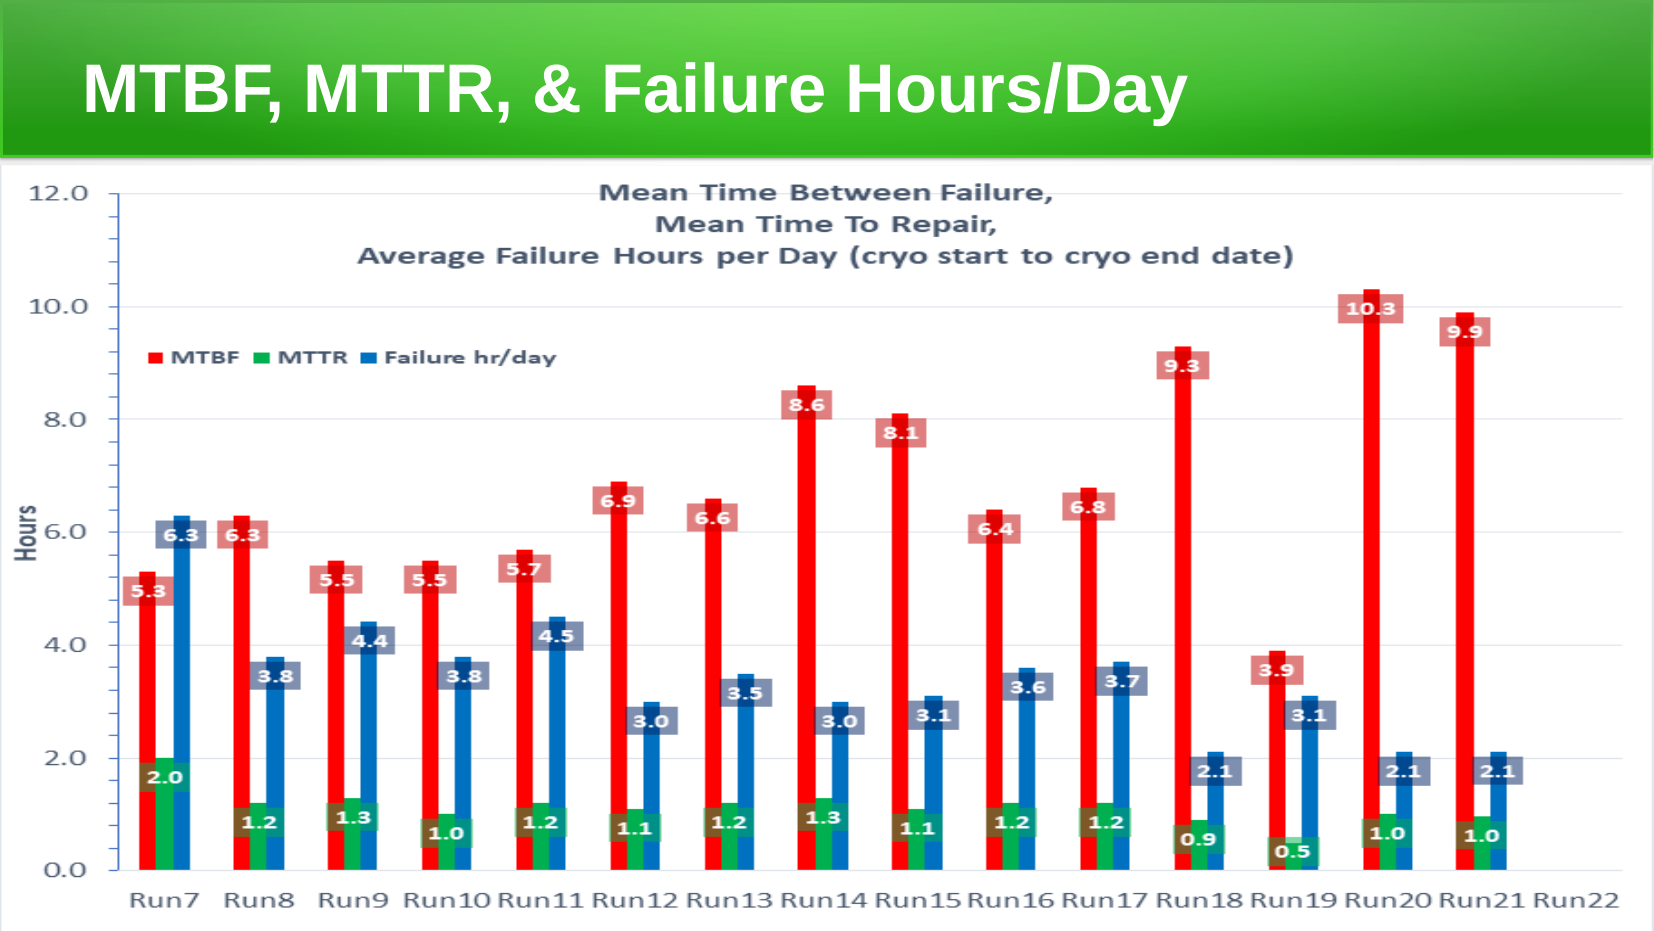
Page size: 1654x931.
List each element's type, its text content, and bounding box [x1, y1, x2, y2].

picture [0, 165, 1654, 931]
title MTBF, MTTR, & Failure Hours/Day [82, 35, 1571, 142]
